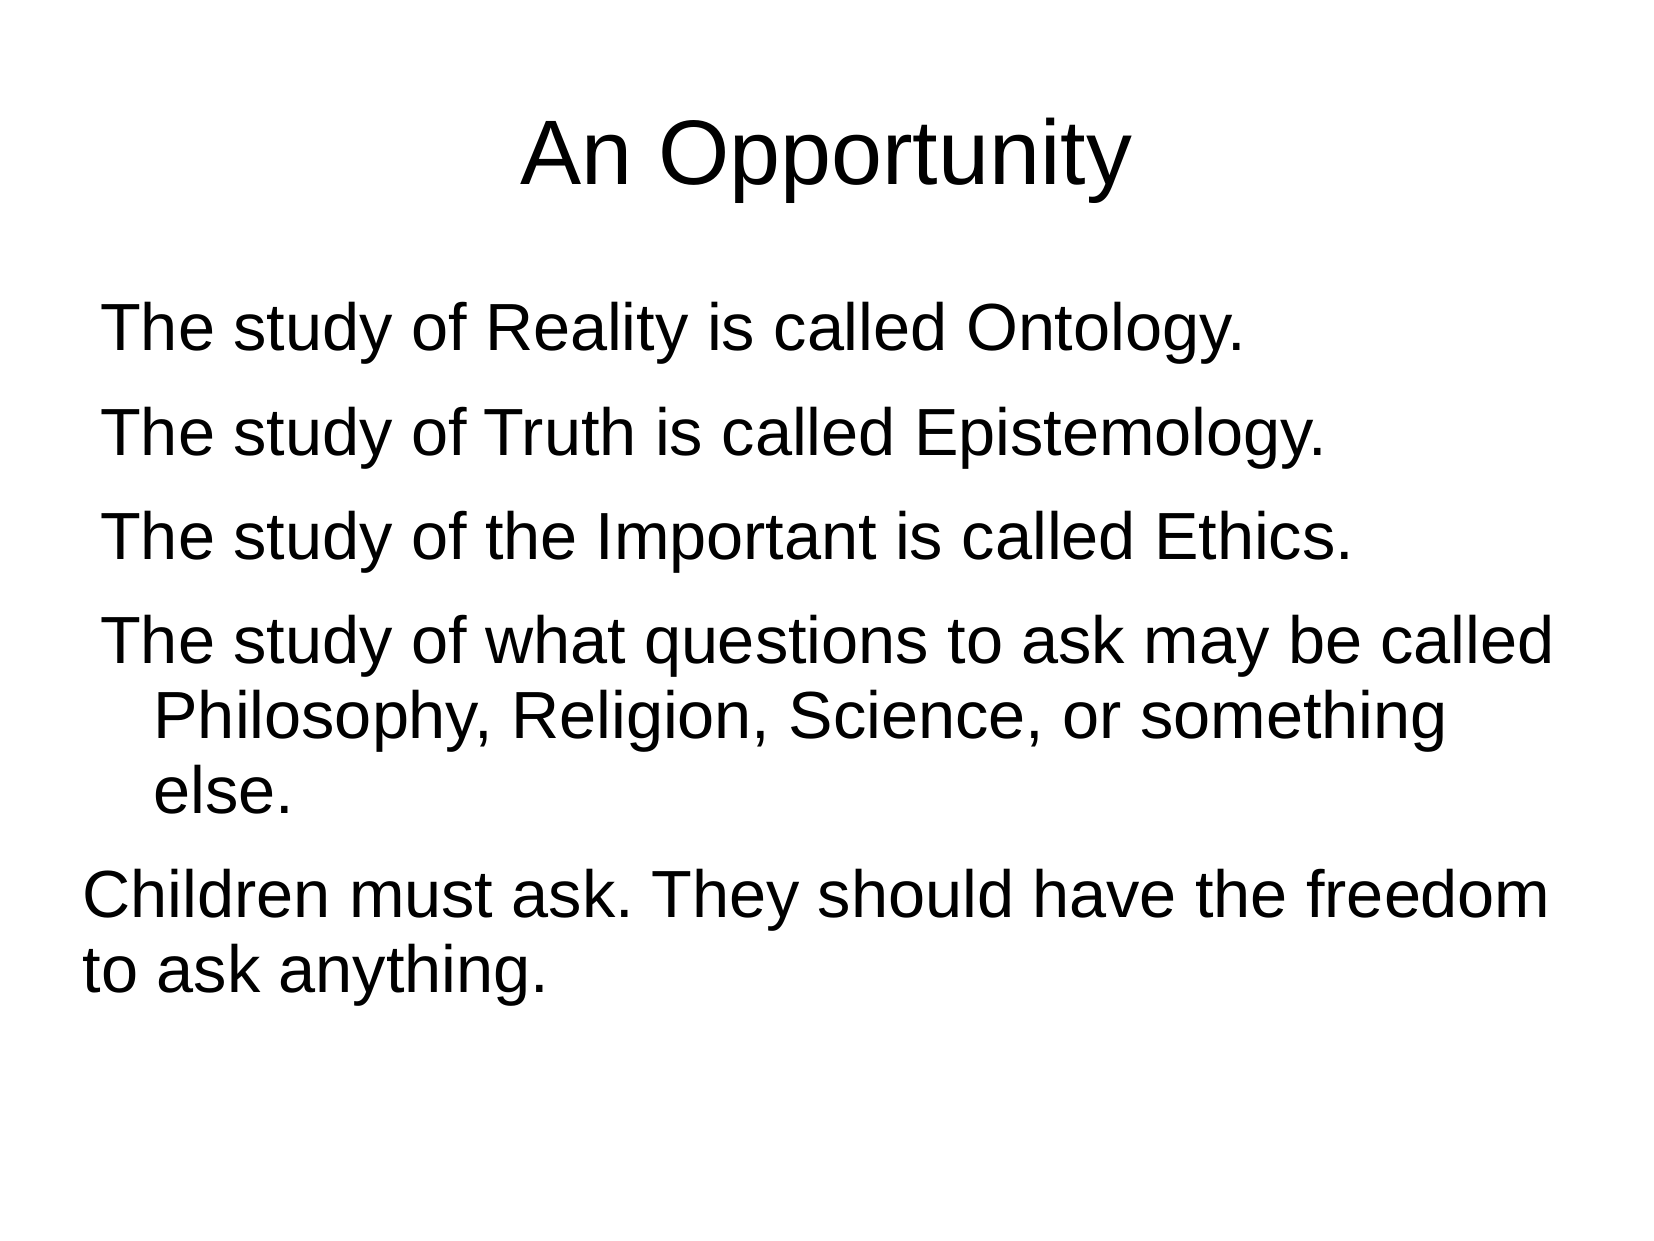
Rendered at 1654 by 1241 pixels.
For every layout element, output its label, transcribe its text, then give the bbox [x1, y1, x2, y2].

list The study of Reality is called Ontology. The study of Truth is called Epistemology. The study of the Important is called Ethics. The study of what questions to ask may be called Philosophy, Religion, Science, or something else. Children must ask. They should have the freedom to ask anything. [82, 290, 1571, 1094]
title An Opportunity [82, 56, 1571, 250]
